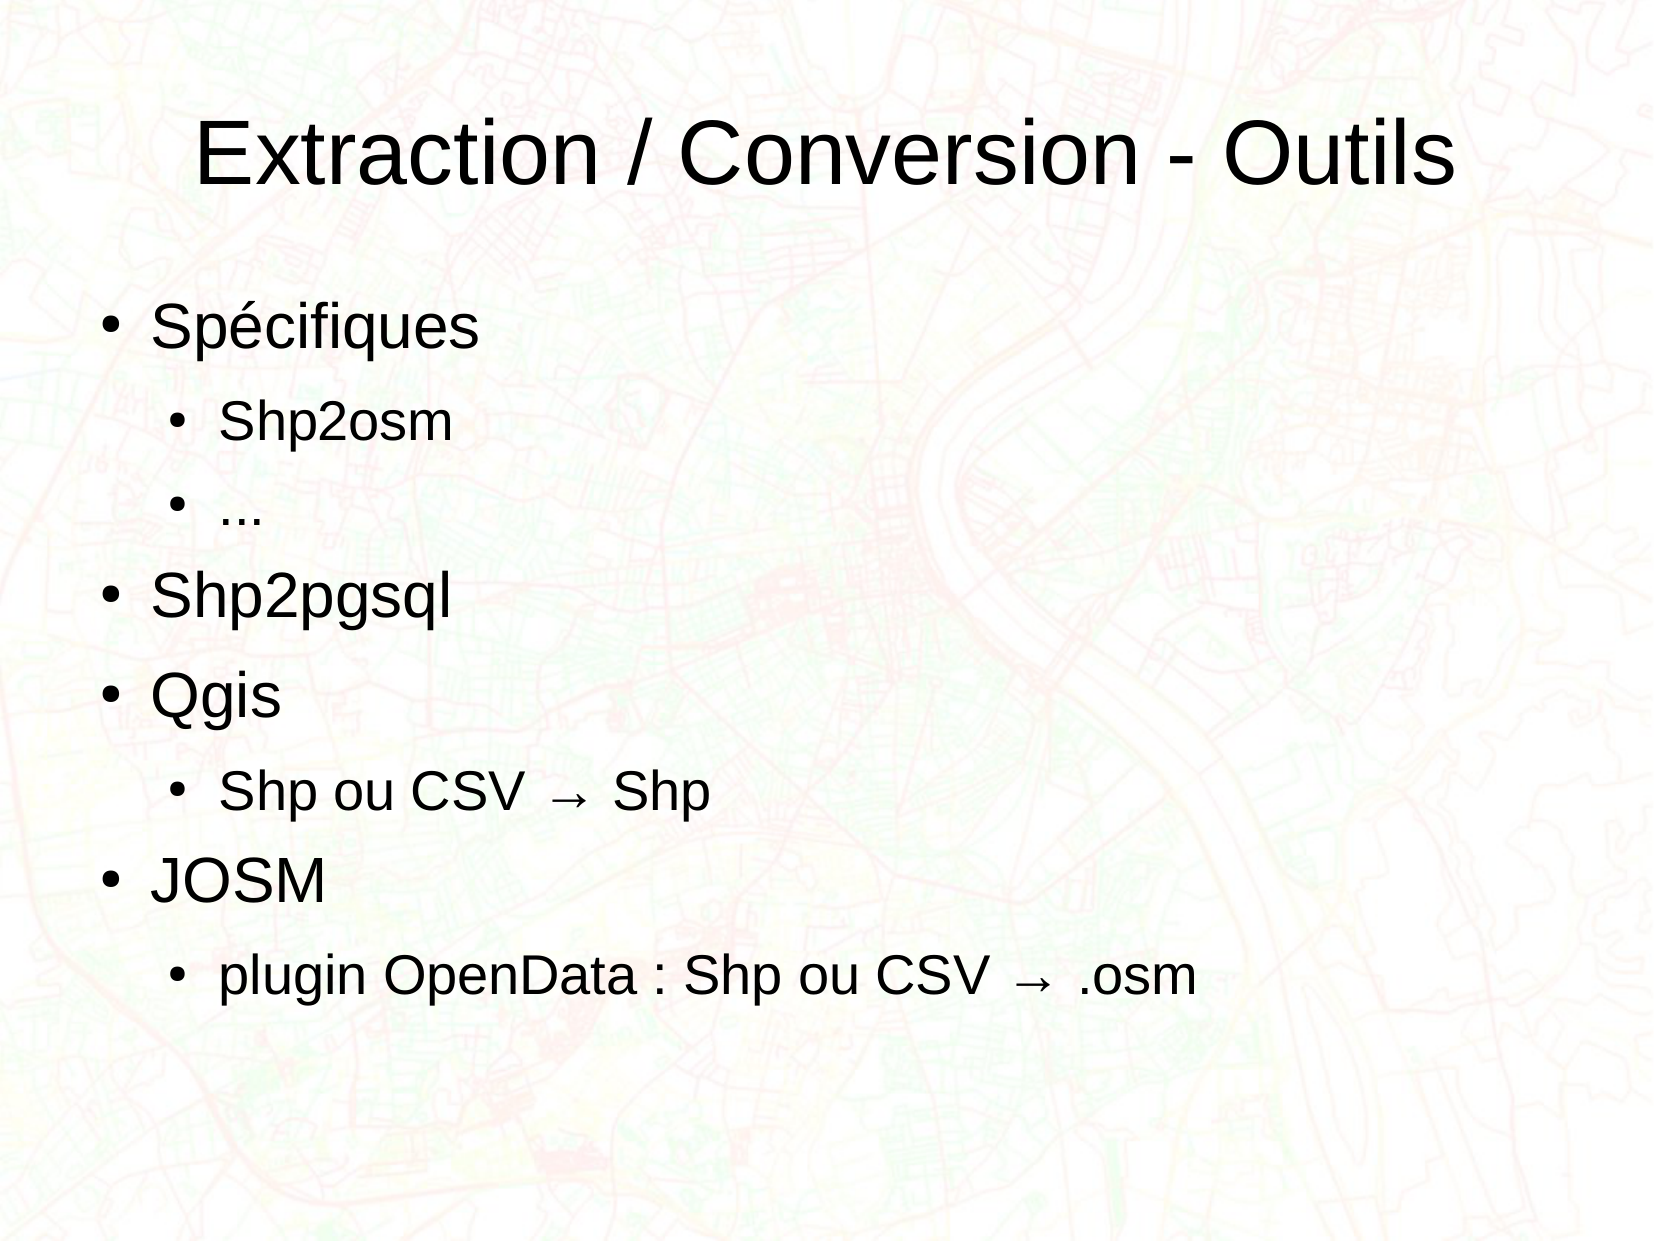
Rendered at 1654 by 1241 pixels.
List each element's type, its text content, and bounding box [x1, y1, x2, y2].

list Spécifiques Shp2osm ... Shp2pgsql Qgis Shp ou CSV → Shp JOSM plugin OpenData : Shp ou CSV → .osm [82, 290, 1571, 1010]
picture [0, 0, 1654, 1241]
title Extraction / Conversion - Outils [82, 49, 1571, 257]
